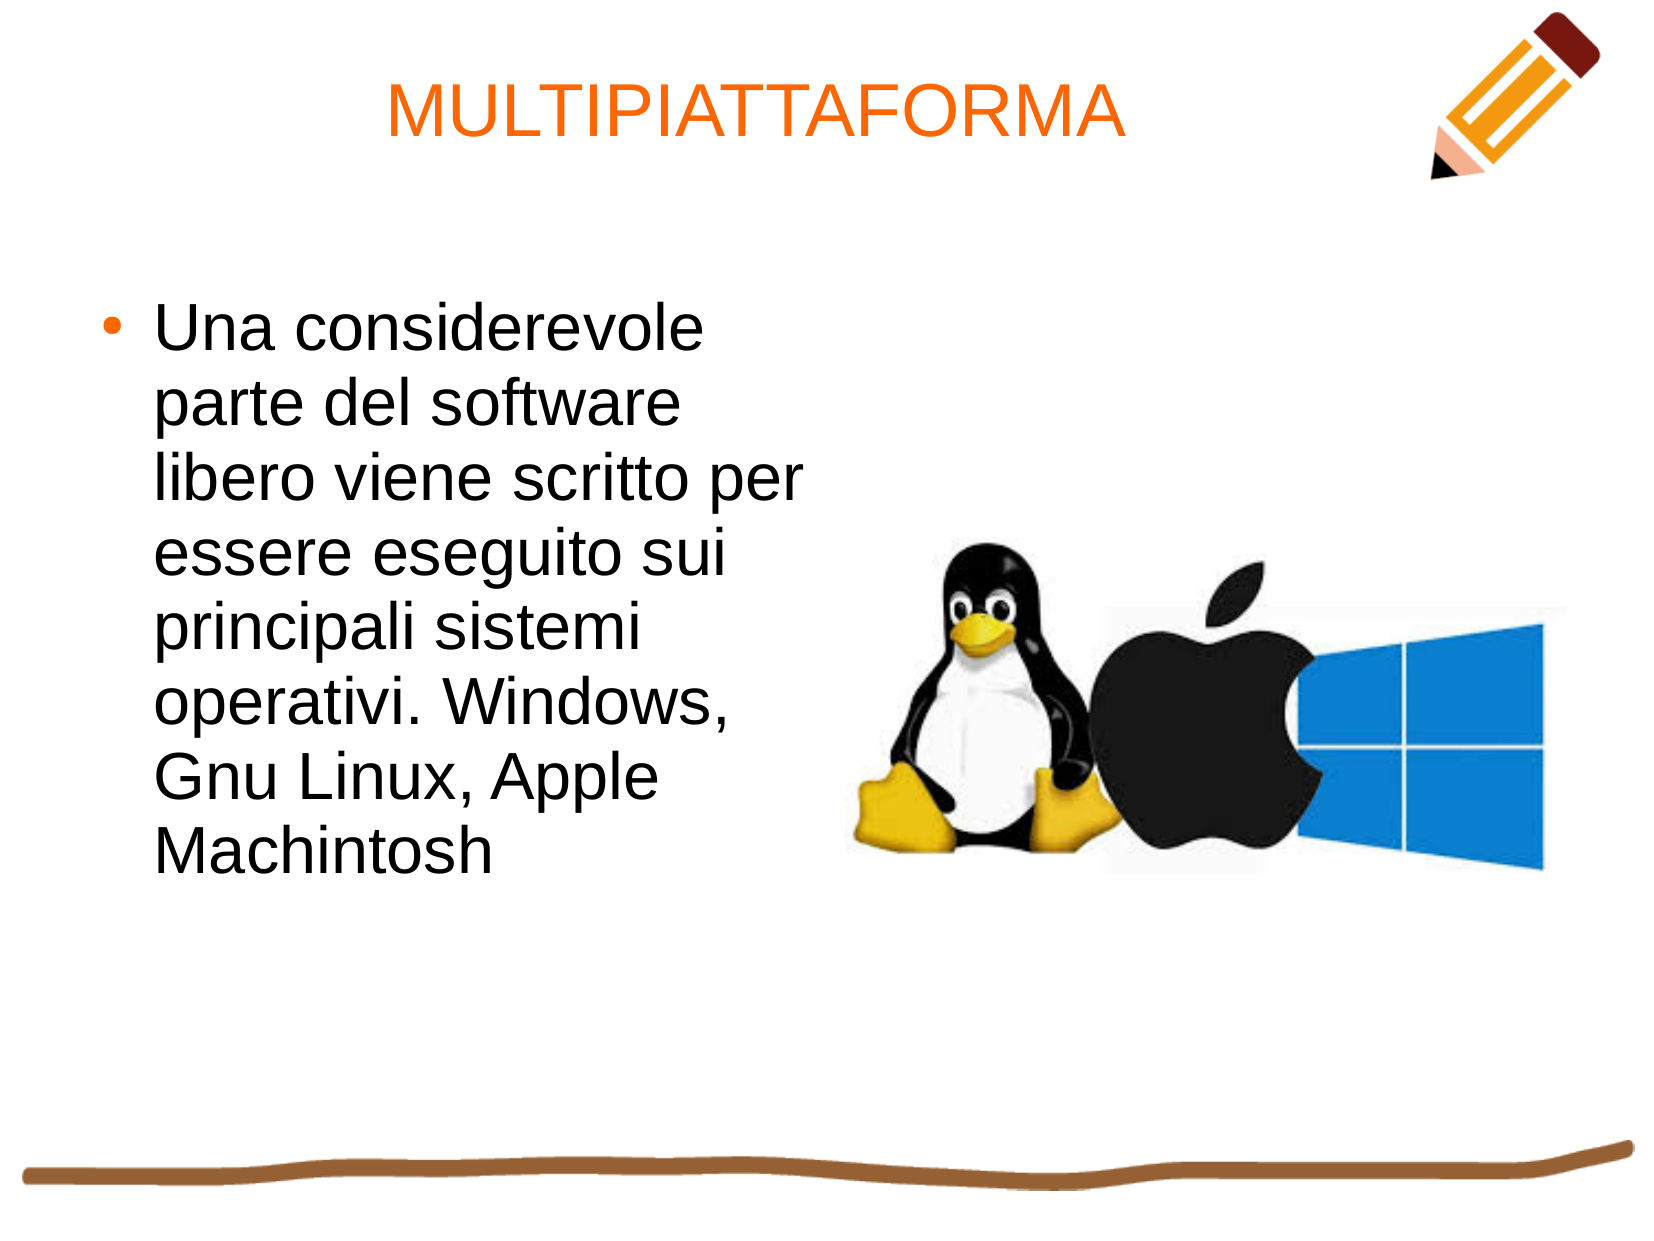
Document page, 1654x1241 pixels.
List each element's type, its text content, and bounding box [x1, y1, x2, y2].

picture [22, 1140, 1635, 1191]
picture [1430, 12, 1601, 181]
title MULTIPIATTAFORMA [82, 49, 1430, 172]
list Una considerevole parte del software libero viene scritto per essere eseguito sui principali sistemi operativi. Windows, Gnu Linux, Apple Machintosh [82, 290, 809, 1122]
picture [845, 537, 1572, 874]
